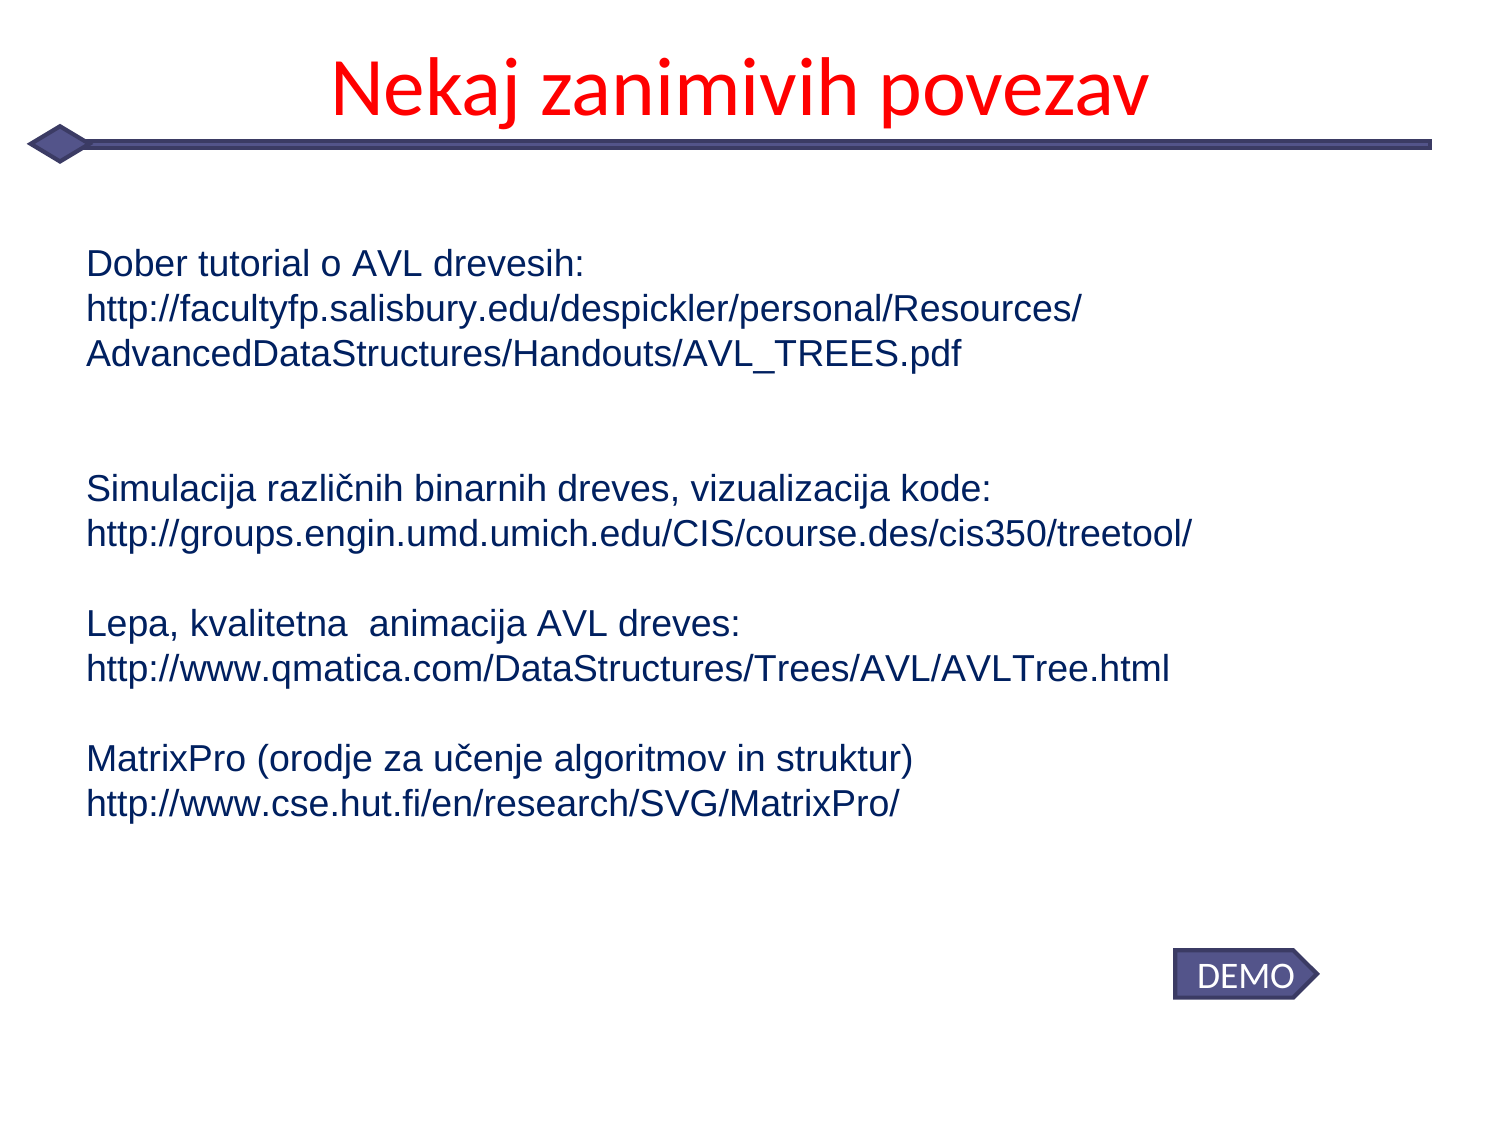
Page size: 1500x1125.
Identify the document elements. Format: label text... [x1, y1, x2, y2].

text_box Dober tutorial o AVL drevesih: http://facultyfp.salisbury.edu/despickler/personal/Resources/AdvancedDataStructures/Handouts/AVL_TREES.pdf Simulacija različnih binarnih dreves, vizualizacija kode: http://groups.engin.umd.umich.edu/CIS/course.des/cis350/treetool/ Lepa, kvalitetna animacija AVL dreves: http://www.qmatica.com/DataStructures/Trees/AVL/AVLTree.html MatrixPro (orodje za učenje algoritmov in struktur) http://www.cse.hut.fi/en/research/SVG/MatrixPro/ [71, 231, 1438, 1013]
title Nekaj zanimivih povezav [75, 23, 1426, 141]
text_box DEMO [1175, 950, 1317, 998]
